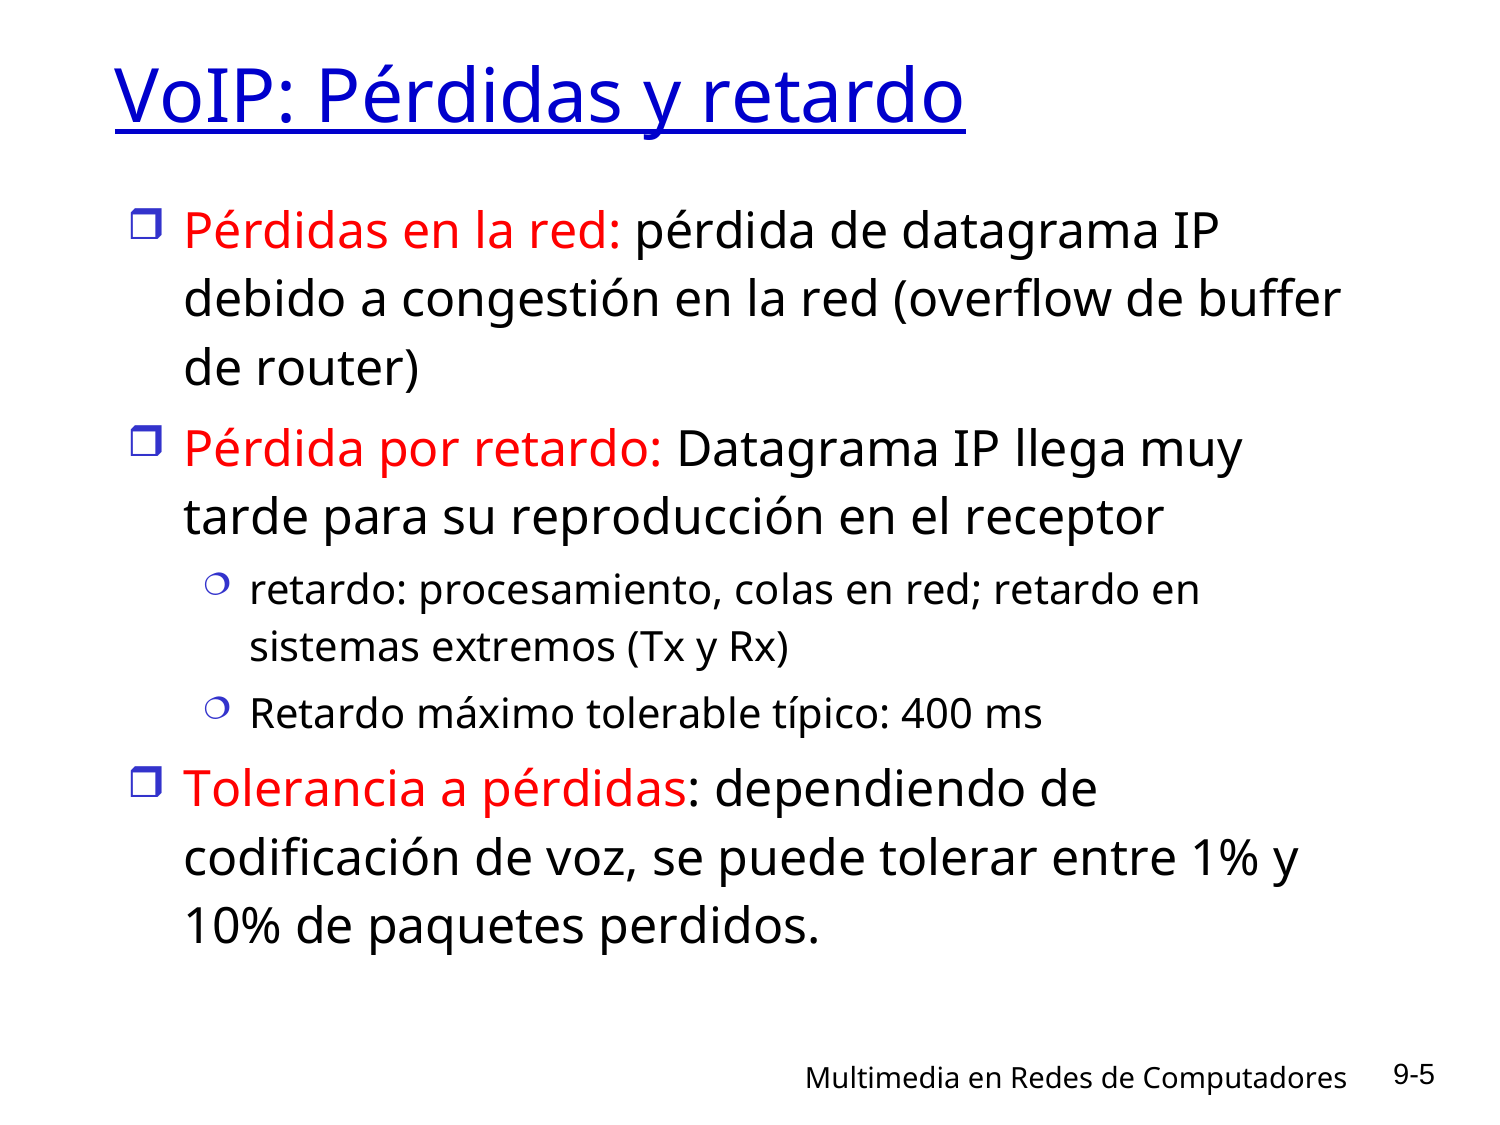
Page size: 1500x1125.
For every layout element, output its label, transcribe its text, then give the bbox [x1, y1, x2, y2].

title VoIP: Pérdidas y retardo [99, 0, 1375, 188]
list Pérdidas en la red: pérdida de datagrama IP debido a congestión en la red (overflow de buffer de router) Pérdida por retardo: Datagrama IP llega muy tarde para su reproducción en el receptor retardo: procesamiento, colas en red; retardo en sistemas extremos (Tx y Rx) Retardo máximo tolerable típico: 400 ms Tolerancia a pérdidas: dependiendo de codificación de voz, se puede tolerar entre 1% y 10% de paquetes perdidos. [112, 187, 1388, 1001]
